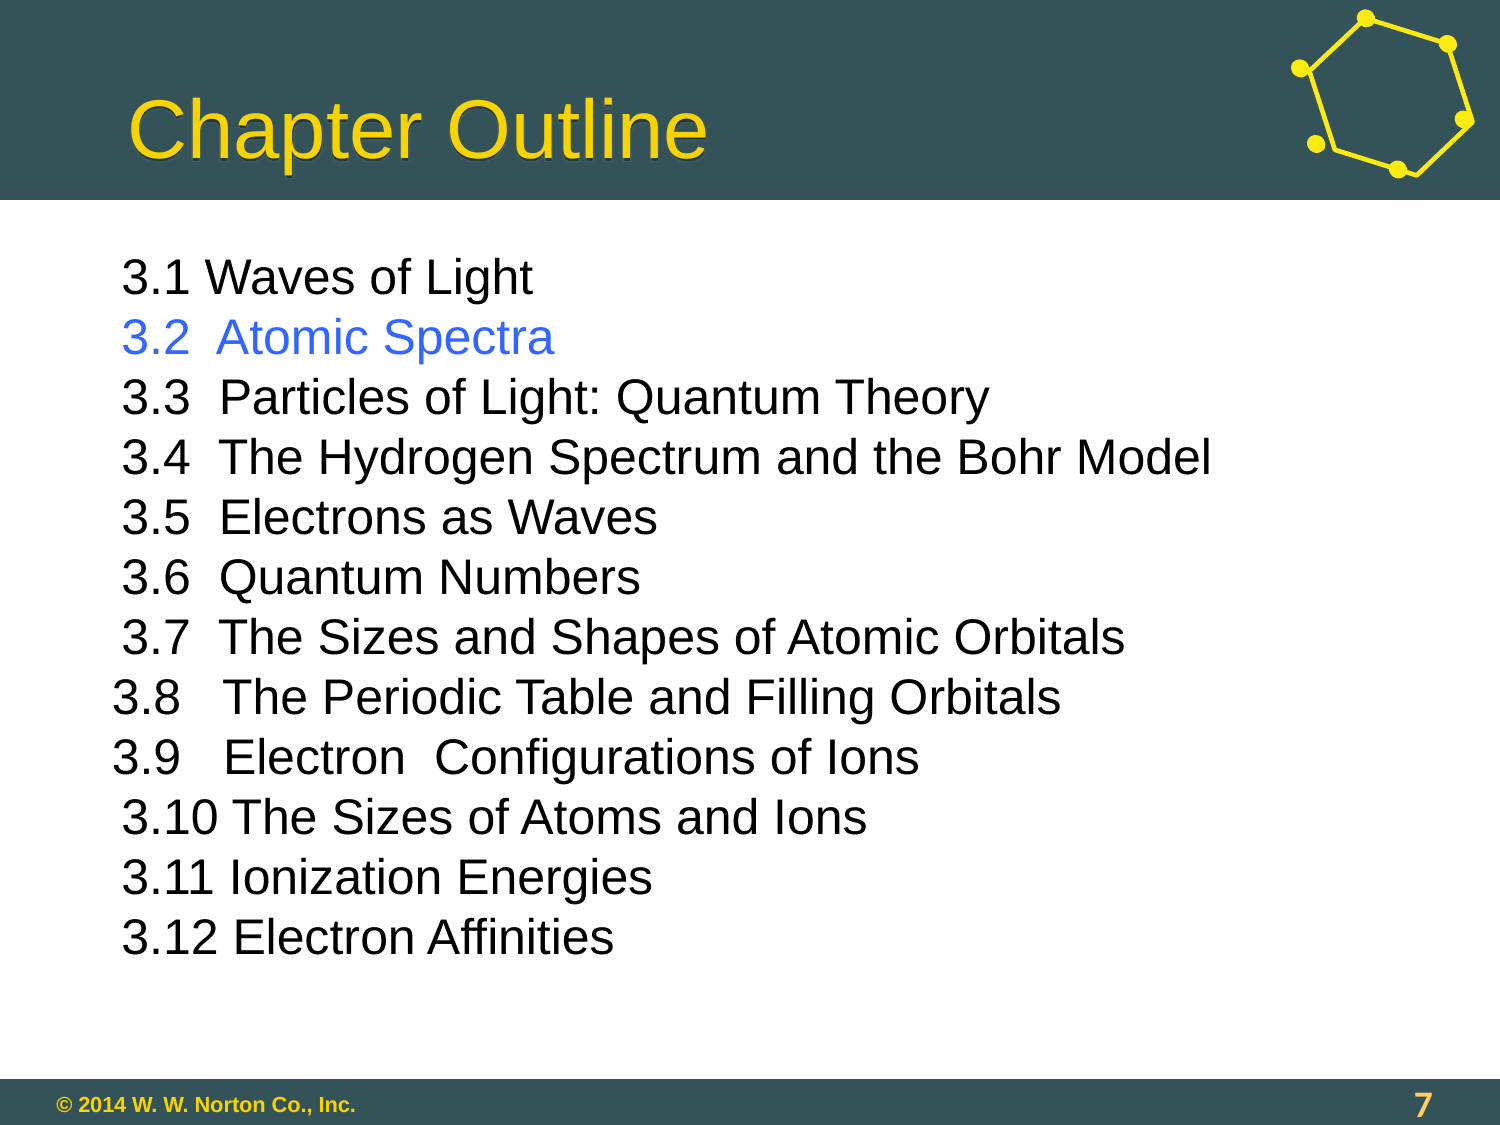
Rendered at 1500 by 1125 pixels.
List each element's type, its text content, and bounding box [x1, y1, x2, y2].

title Chapter Outline [112, 50, 1388, 200]
list 3.1 Waves of Light 3.2 Atomic Spectra 3.3 Particles of Light: Quantum Theory 3.4 The Hydrogen Spectrum and the Bohr Model 3.5 Electrons as Waves 3.6 Quantum Numbers 3.7 The Sizes and Shapes of Atomic Orbitals 3.8 The Periodic Table and Filling Orbitals 3.9 Electron Configurations of Ions 3.10 The Sizes of Atoms and Ions 3.11 Ionization Energies 3.12 Electron Affinities [96, 237, 1322, 988]
slide_number <number> [1390, 1076, 1468, 1125]
